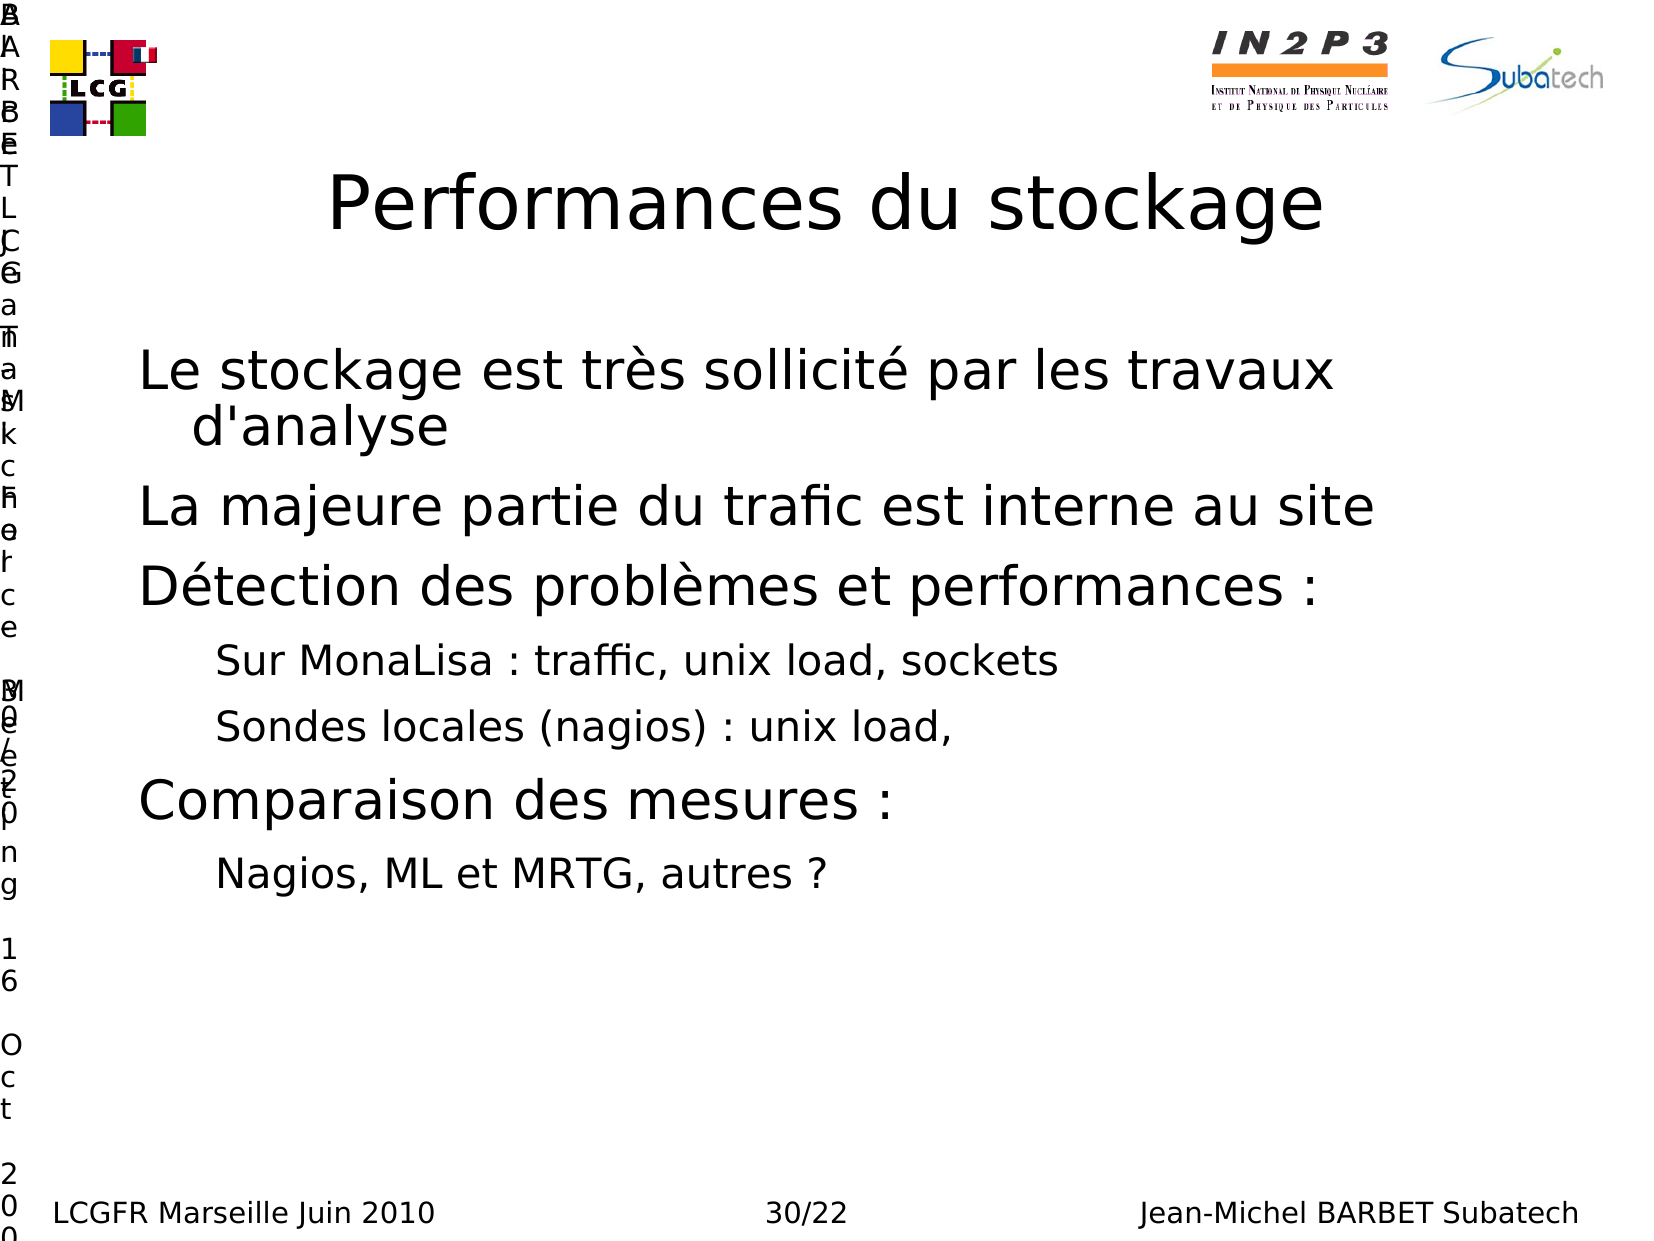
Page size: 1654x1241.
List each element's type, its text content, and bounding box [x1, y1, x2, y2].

picture [1425, 37, 1603, 116]
picture [1210, 21, 1388, 110]
title Performances du stockage [121, 110, 1532, 302]
picture [50, 40, 159, 136]
list Le stockage est très sollicité par les travaux d'analyse La majeure partie du trafic est interne au site Détection des problèmes et performances : Sur MonaLisa : traffic, unix load, sockets Sondes locales (nagios) : unix load, Comparaison des mesures : Nagios, ML et MRTG, autres ? [121, 344, 1532, 1111]
